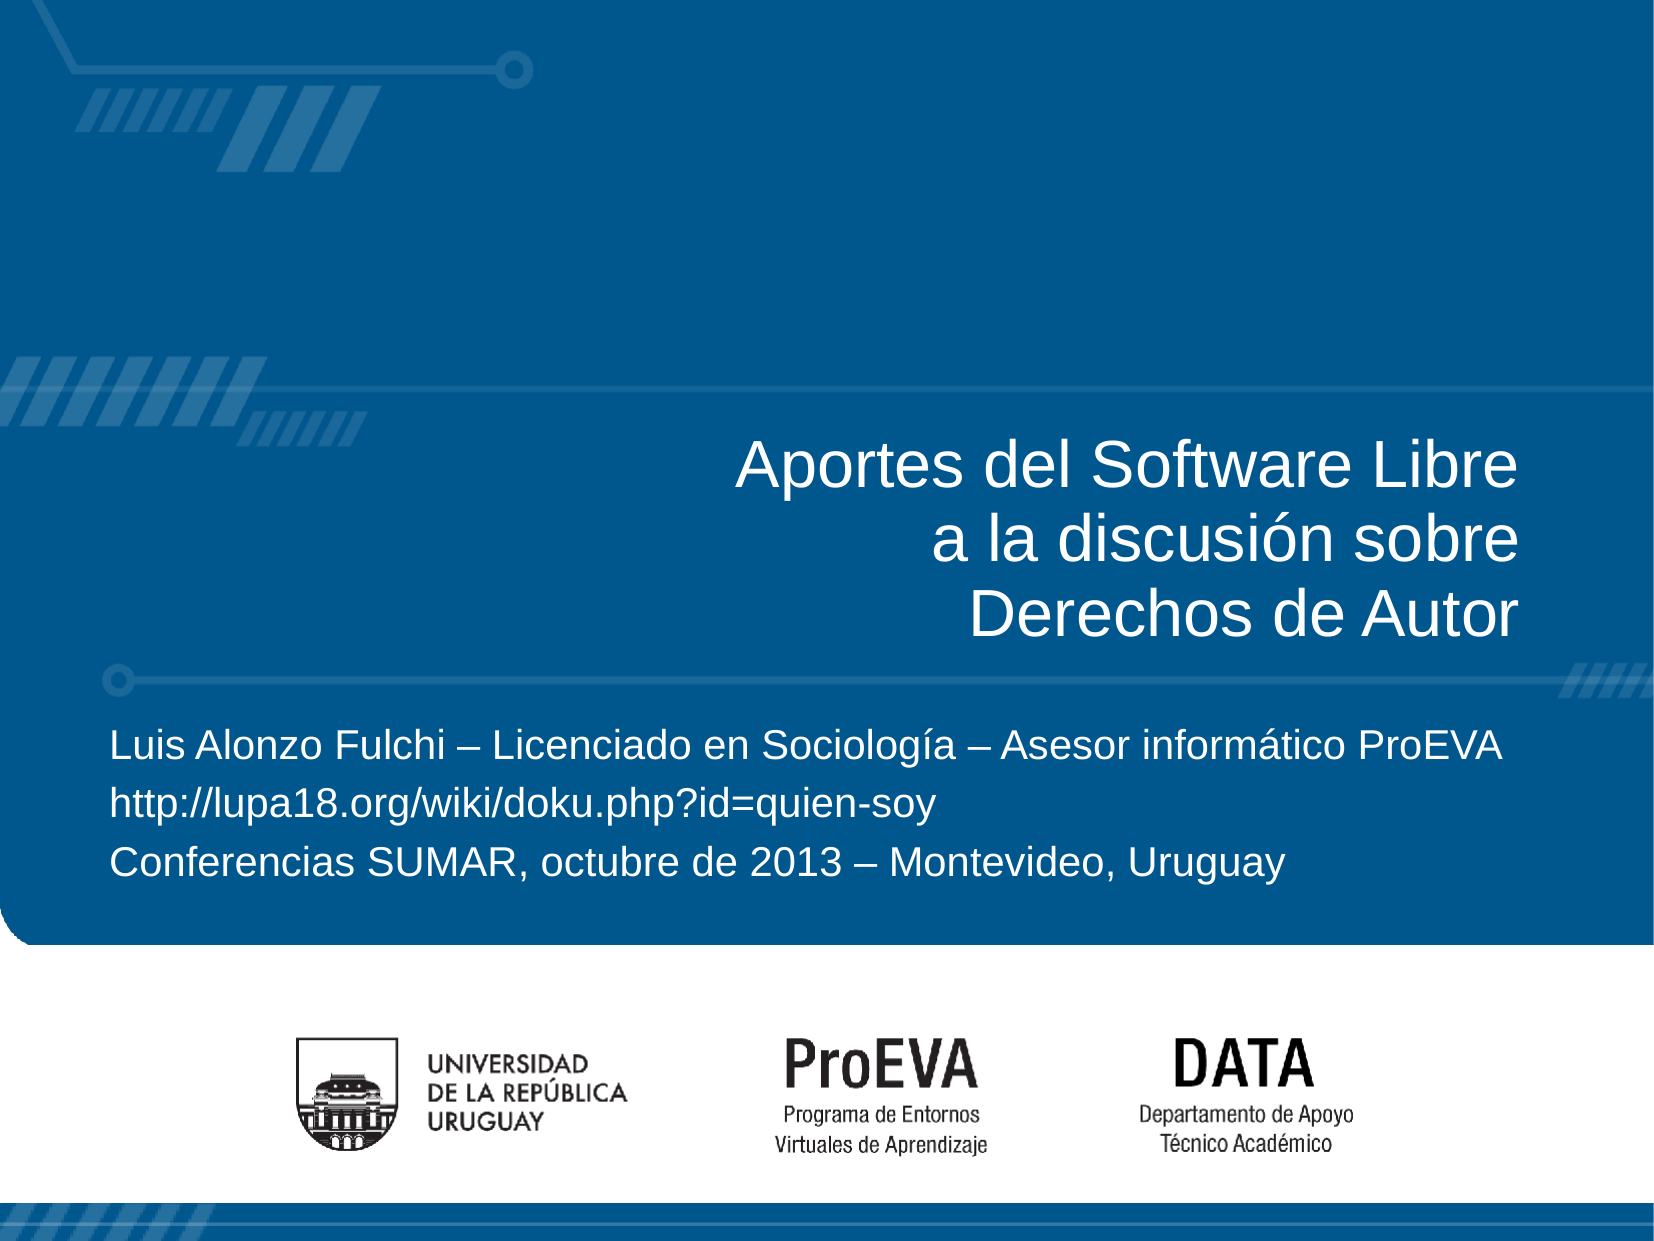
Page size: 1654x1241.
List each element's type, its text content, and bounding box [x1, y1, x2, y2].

picture [0, 1203, 1654, 1241]
picture [0, 0, 1654, 945]
text_box Luis Alonzo Fulchi – Licenciado en Sociología – Asesor informático ProEVA http://lupa18.org/wiki/doku.php?id=quien-soy Conferencias SUMAR, octubre de 2013 – Montevideo, Uruguay [94, 714, 1536, 893]
text_box Aportes del Software Libre a la discusión sobre Derechos de Autor [236, 419, 1536, 659]
picture [296, 1010, 1371, 1161]
